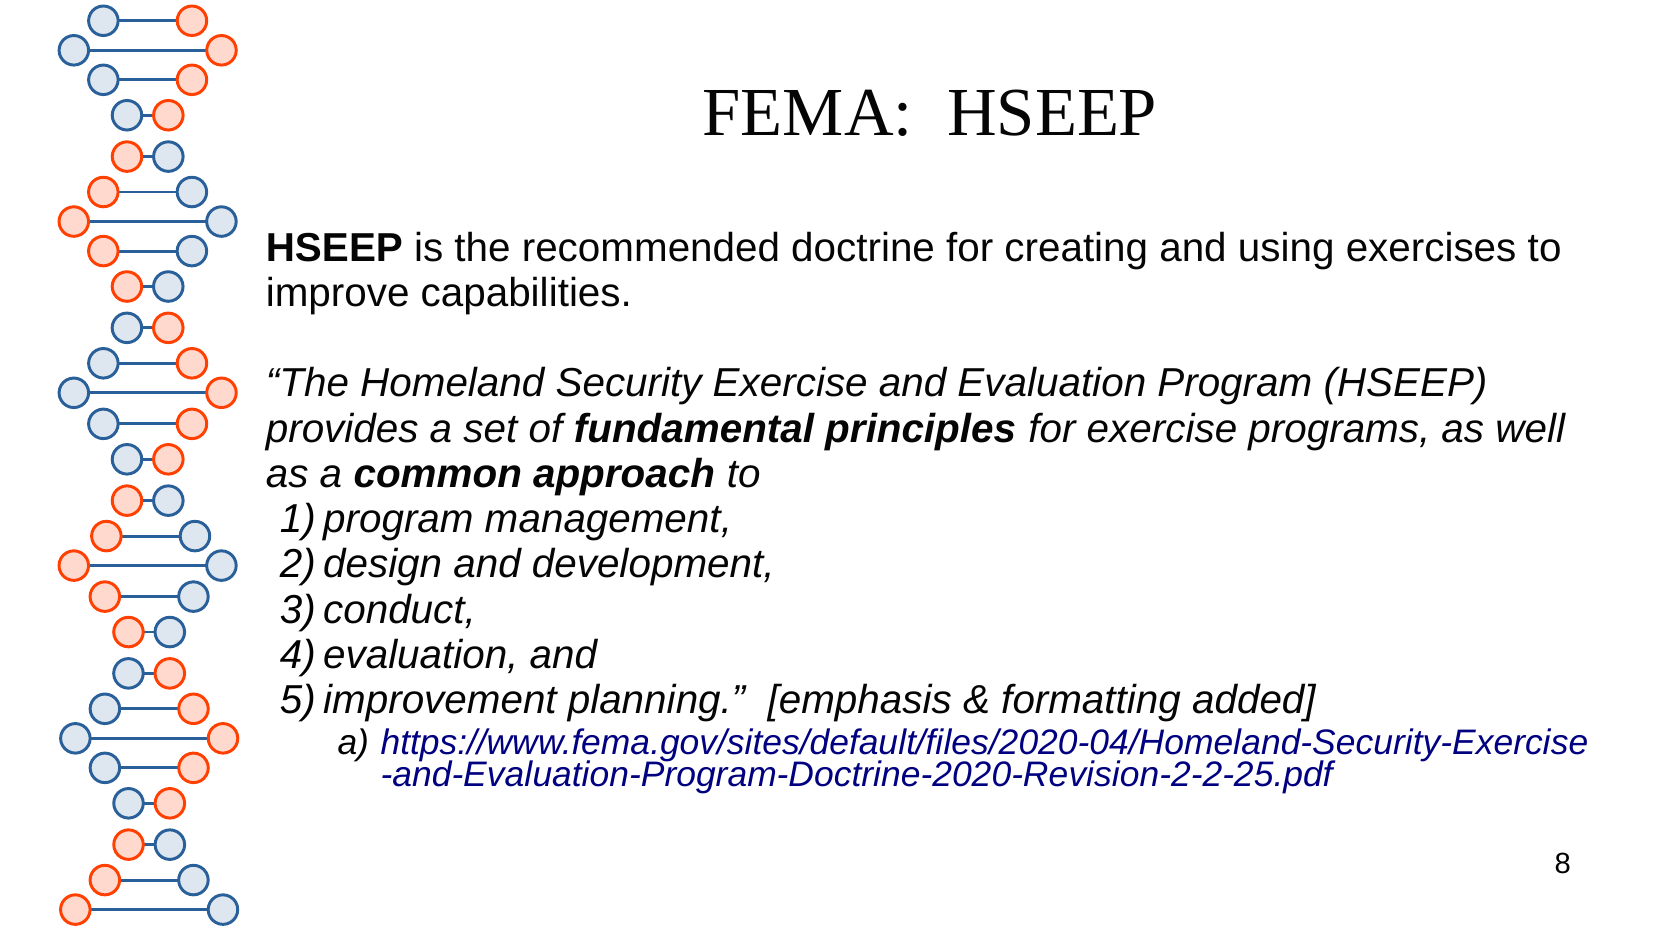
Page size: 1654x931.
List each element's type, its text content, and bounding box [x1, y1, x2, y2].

title FEMA: HSEEP [265, 35, 1595, 189]
list HSEEP is the recommended doctrine for creating and using exercises to improve capabilities. “The Homeland Security Exercise and Evaluation Program (HSEEP) provides a set of fundamental principles for exercise programs, as well as a common approach to program management, design and development, conduct, evaluation, and improvement planning.” [emphasis & formatting added] https://www.fema.gov/sites/default/files/2020-04/Homeland-Security-Exercise-and-Evaluation-Program-Doctrine-2020-Revision-2-2-25.pdf [265, 224, 1595, 764]
